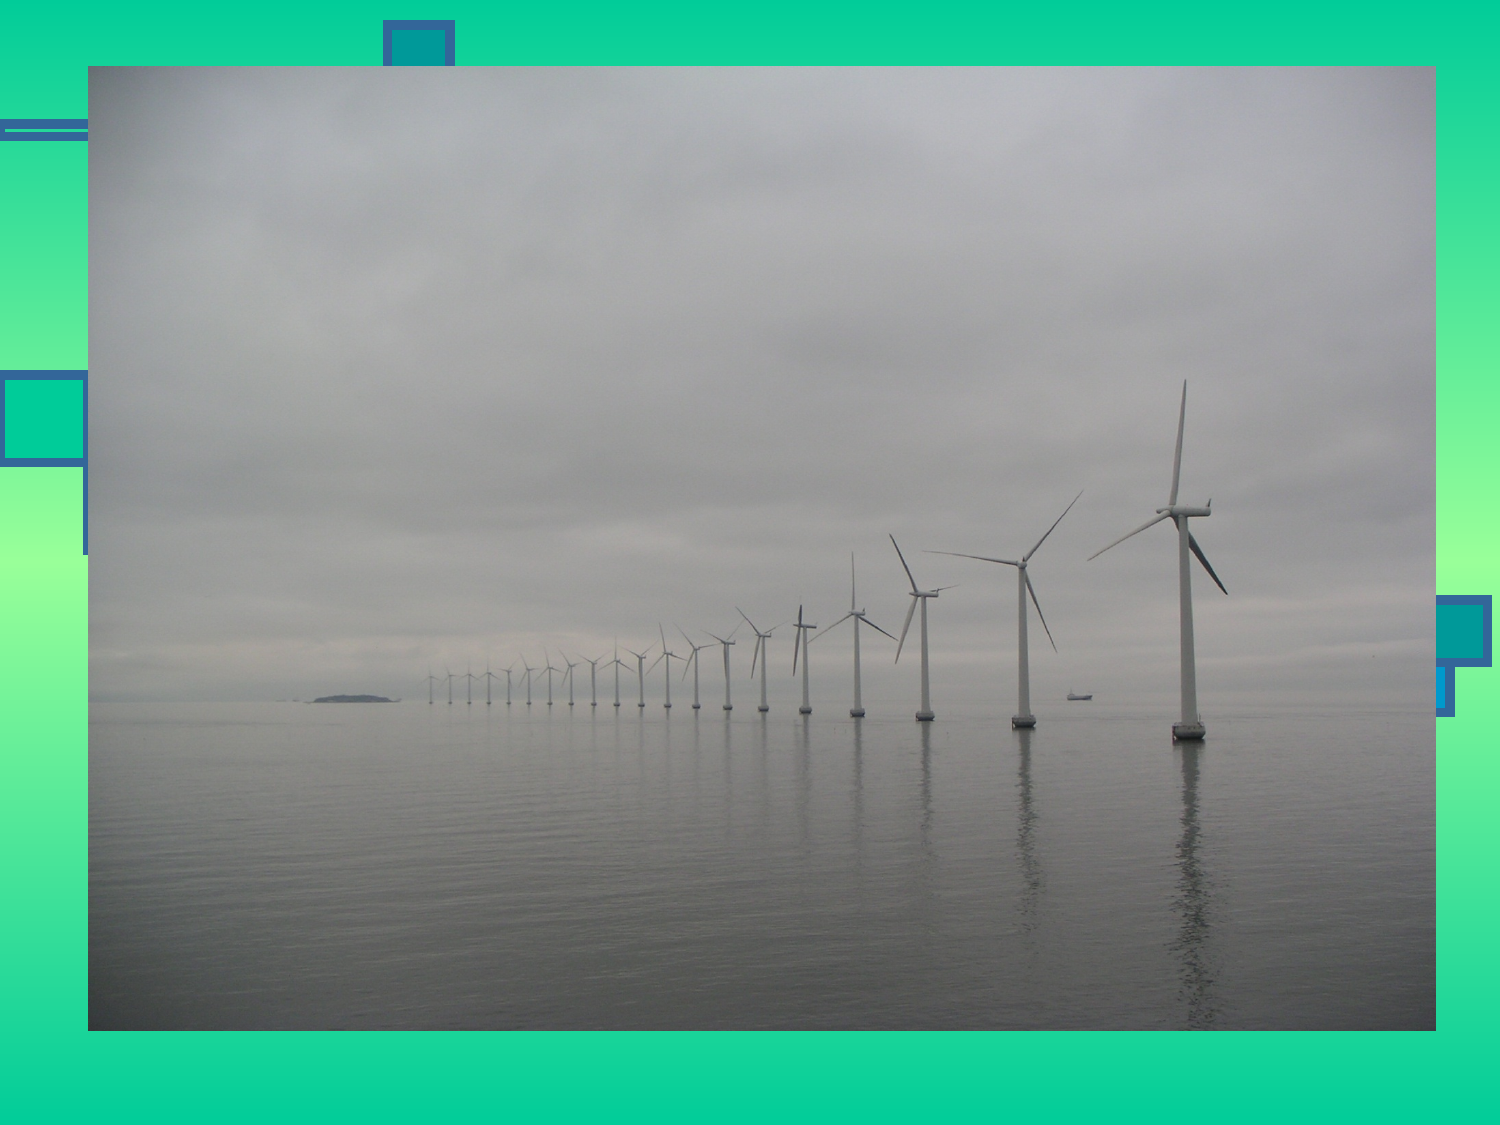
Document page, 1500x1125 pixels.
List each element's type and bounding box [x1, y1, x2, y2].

picture [88, 66, 1436, 1031]
